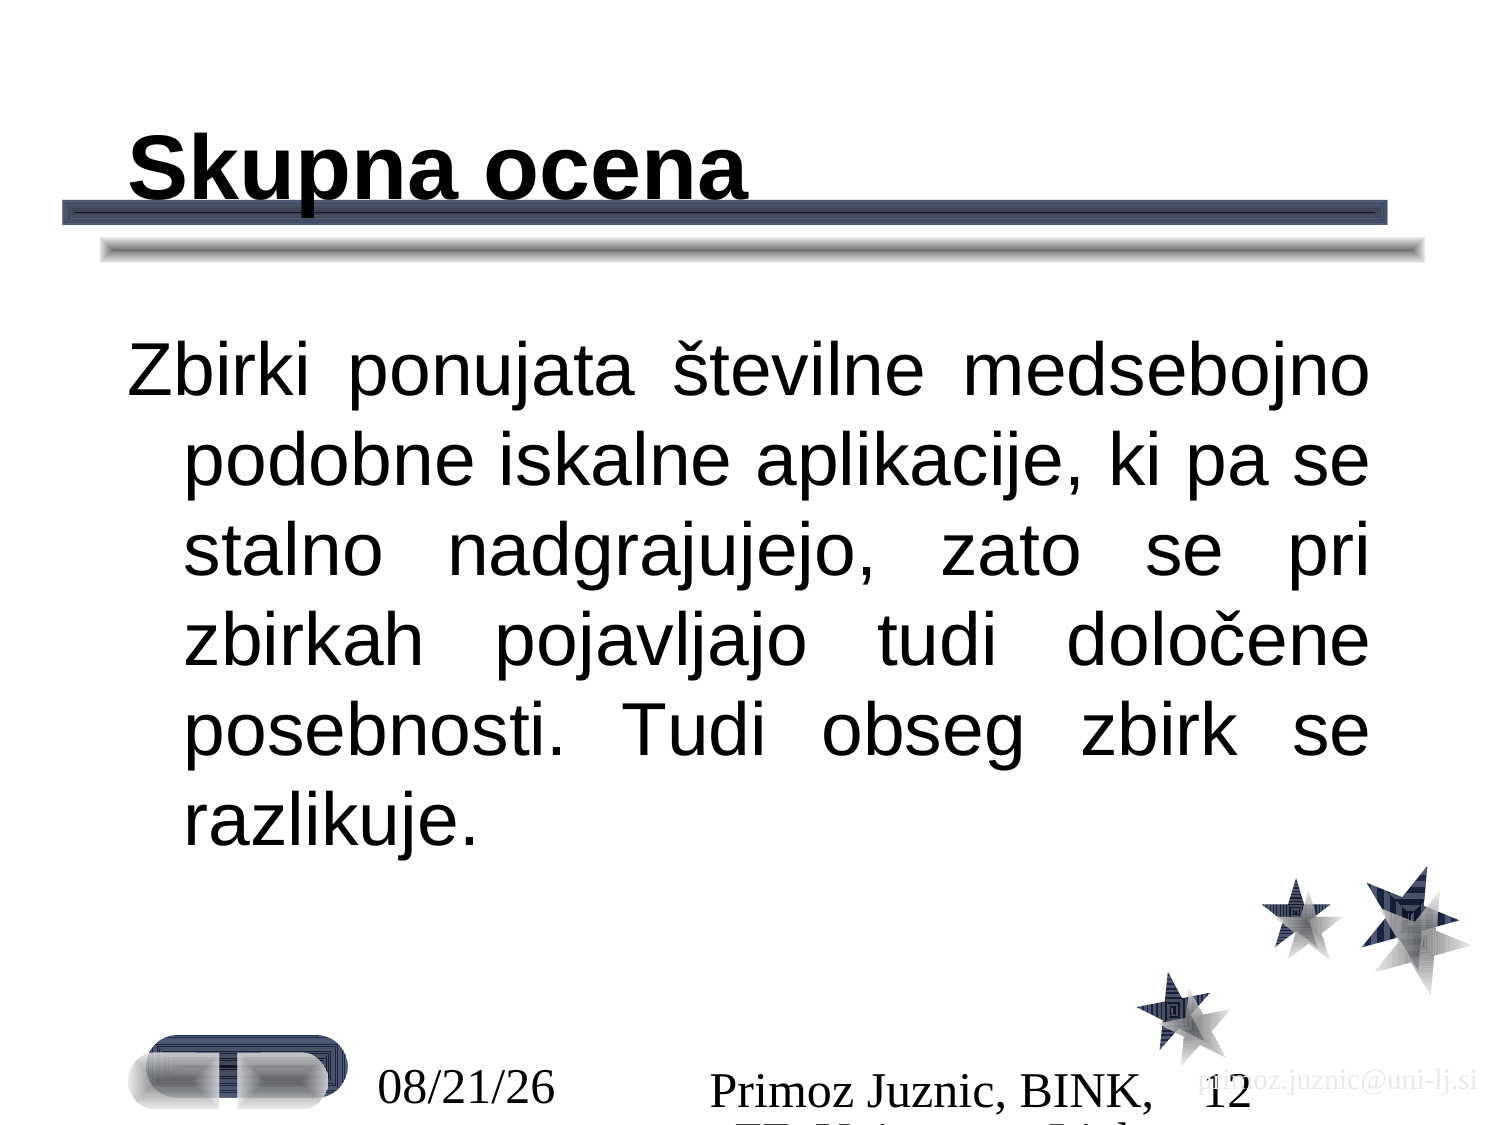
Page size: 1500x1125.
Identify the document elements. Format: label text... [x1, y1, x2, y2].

title Skupna ocena [112, 37, 1388, 225]
list Zbirki ponujata številne medsebojno podobne iskalne aplikacije, ki pa se stalno nadgrajujejo, zato se pri zbirkah pojavljajo tudi določene posebnosti. Tudi obseg zbirk se razlikuje. [112, 312, 1388, 988]
